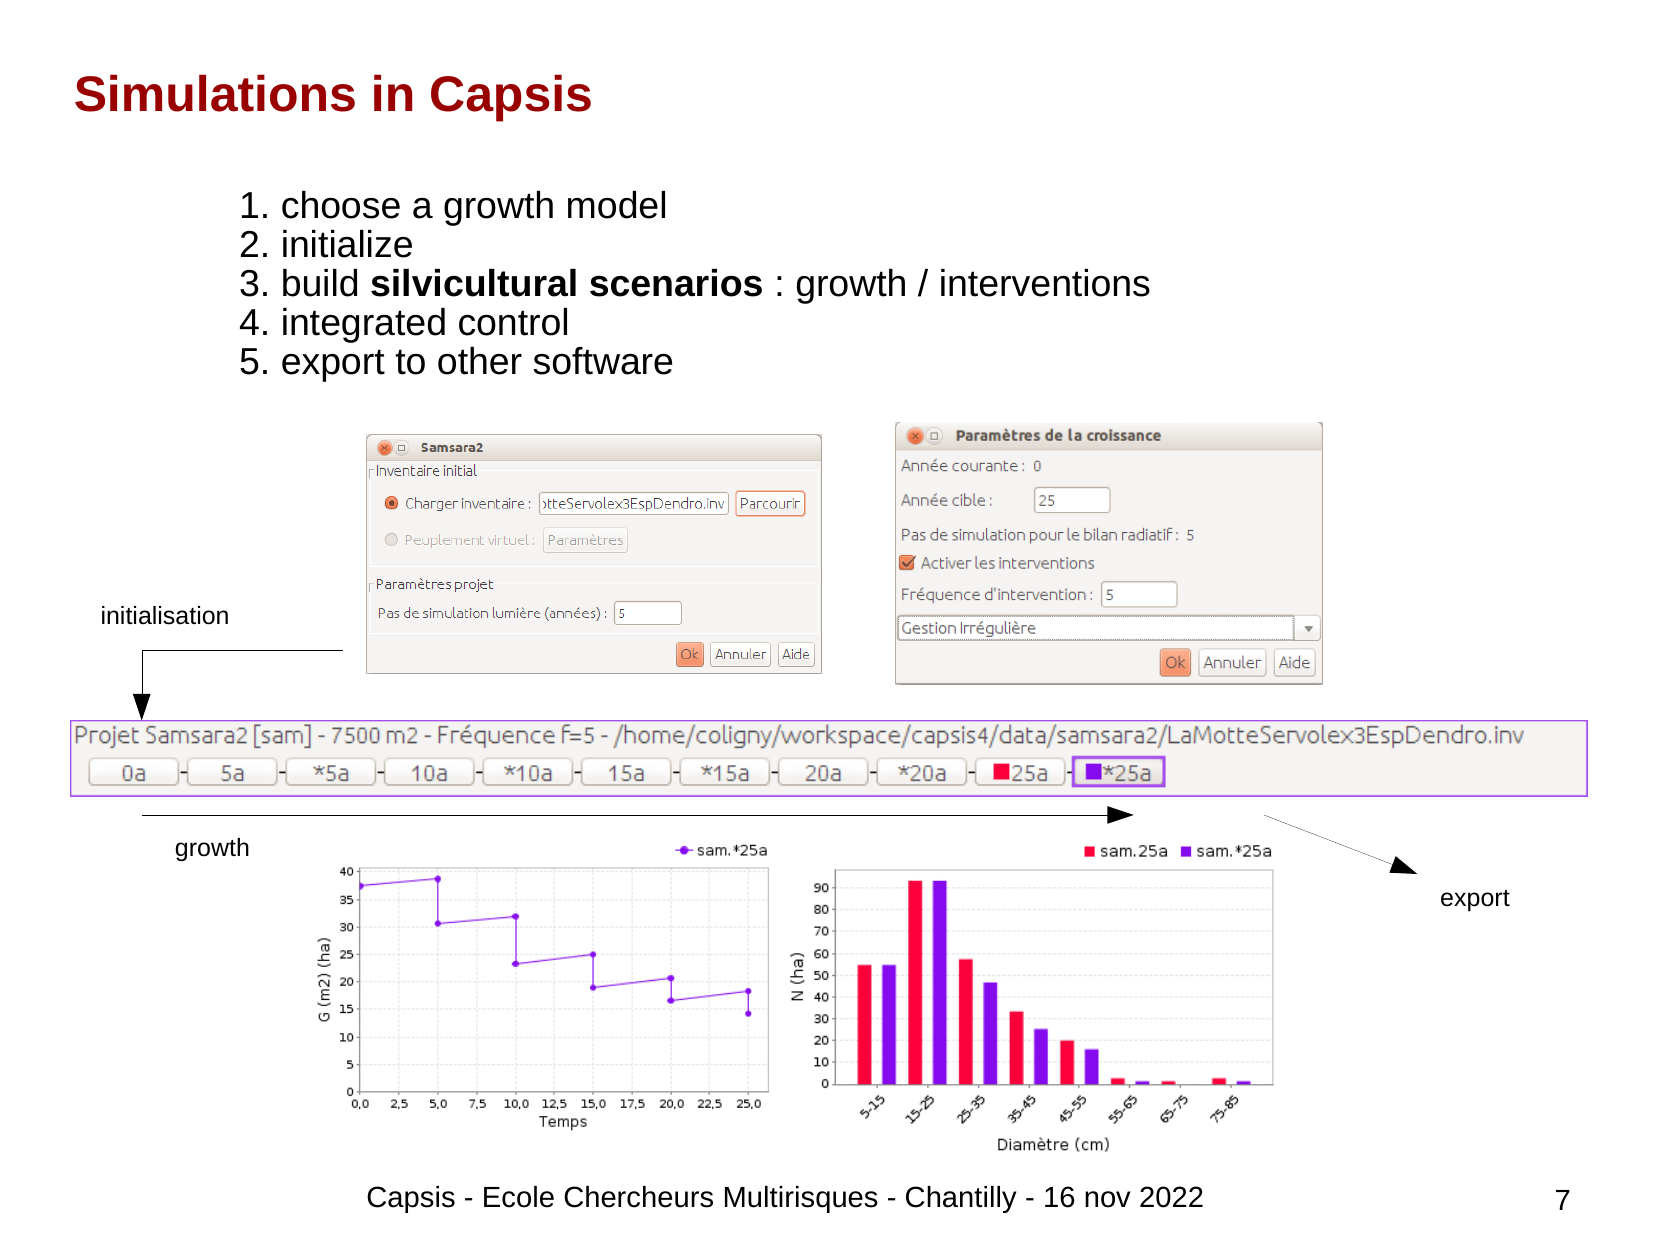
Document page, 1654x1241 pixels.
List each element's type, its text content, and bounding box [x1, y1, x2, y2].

picture [70, 720, 1588, 797]
text_box export [1425, 876, 1630, 934]
picture [779, 839, 1280, 1158]
text_box Simulations in Capsis [59, 59, 1595, 131]
text_box initialisation [59, 594, 272, 638]
picture [366, 434, 822, 674]
text_box growth [106, 826, 319, 870]
picture [895, 422, 1323, 686]
text_box 1. choose a growth model 2. initialize 3. build silvicultural scenarios : growth / interventions 4. integrated control 5. export to other software [224, 177, 1630, 514]
picture [307, 839, 775, 1134]
